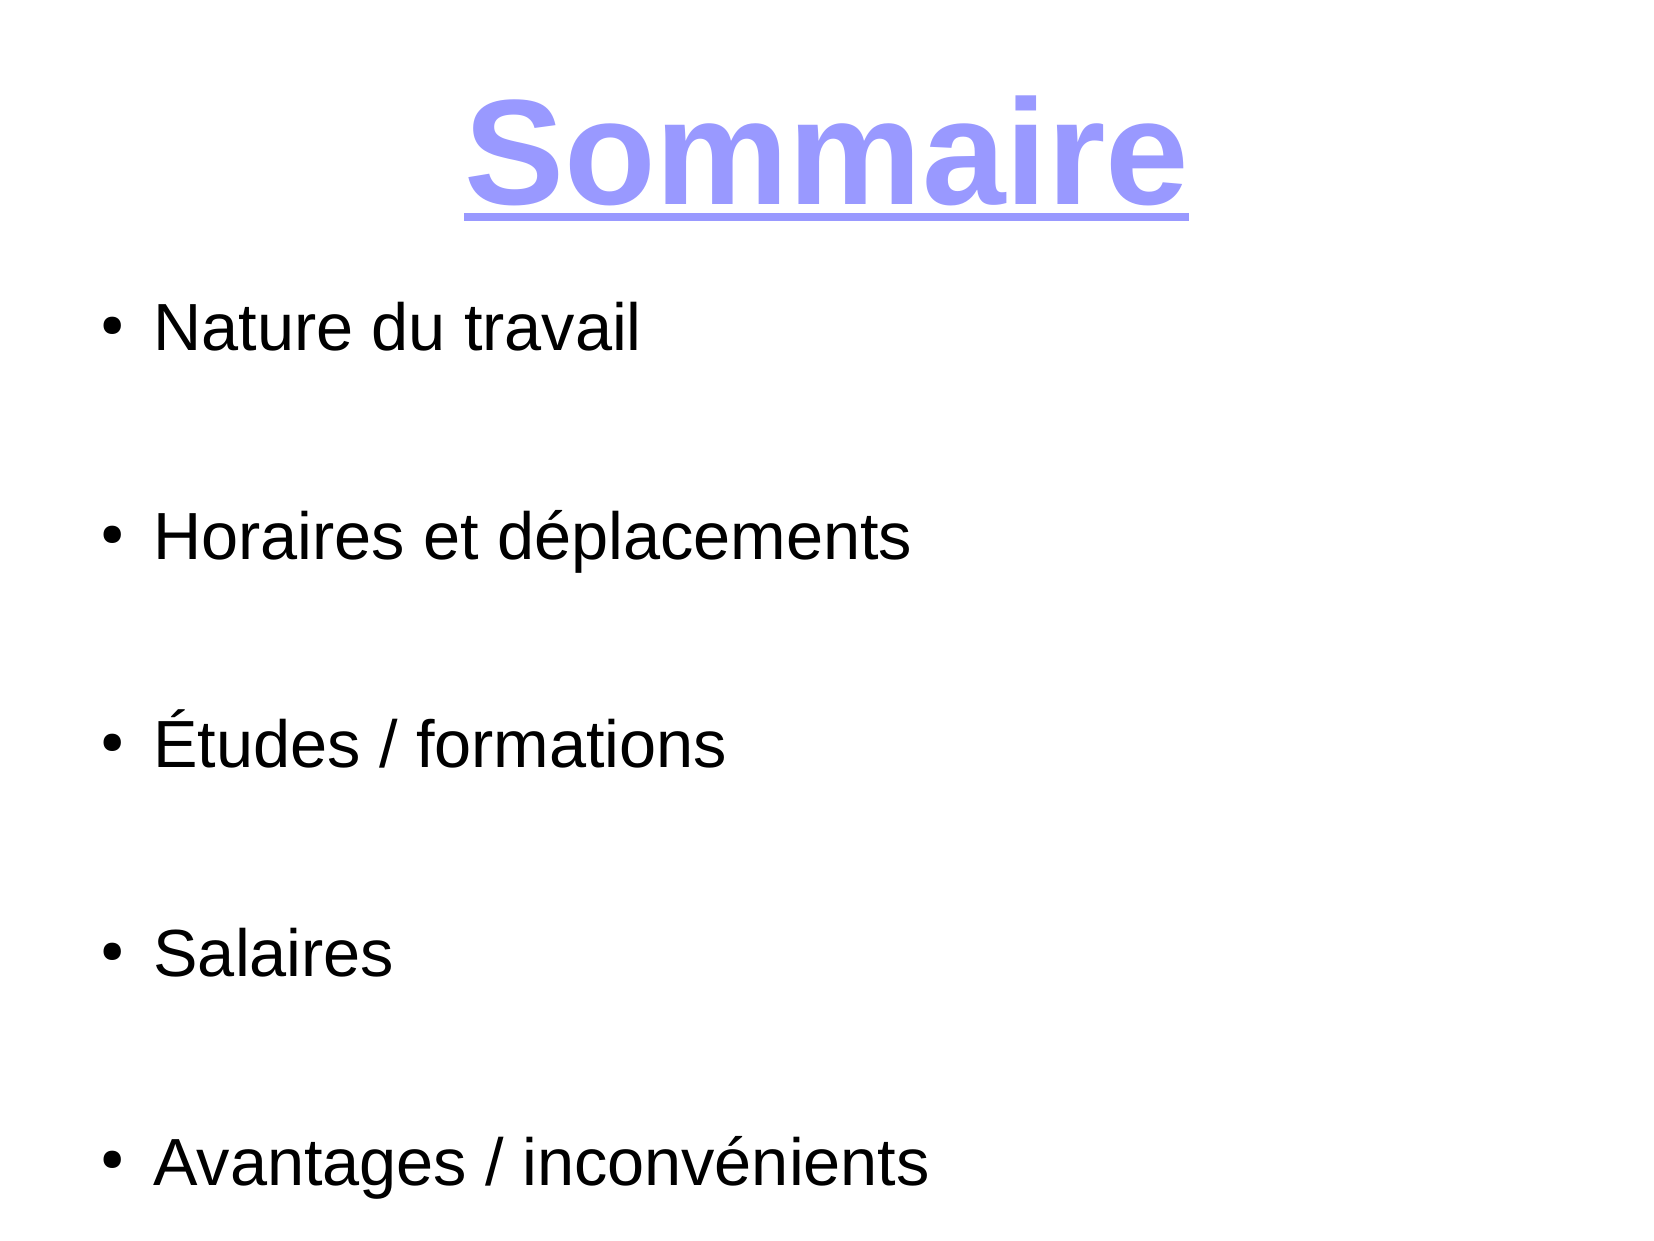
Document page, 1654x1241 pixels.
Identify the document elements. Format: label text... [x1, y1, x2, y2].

list Nature du travail Horaires et déplacements Études / formations Salaires Avantages / inconvénients [82, 290, 1571, 1241]
title Sommaire [82, 49, 1571, 257]
